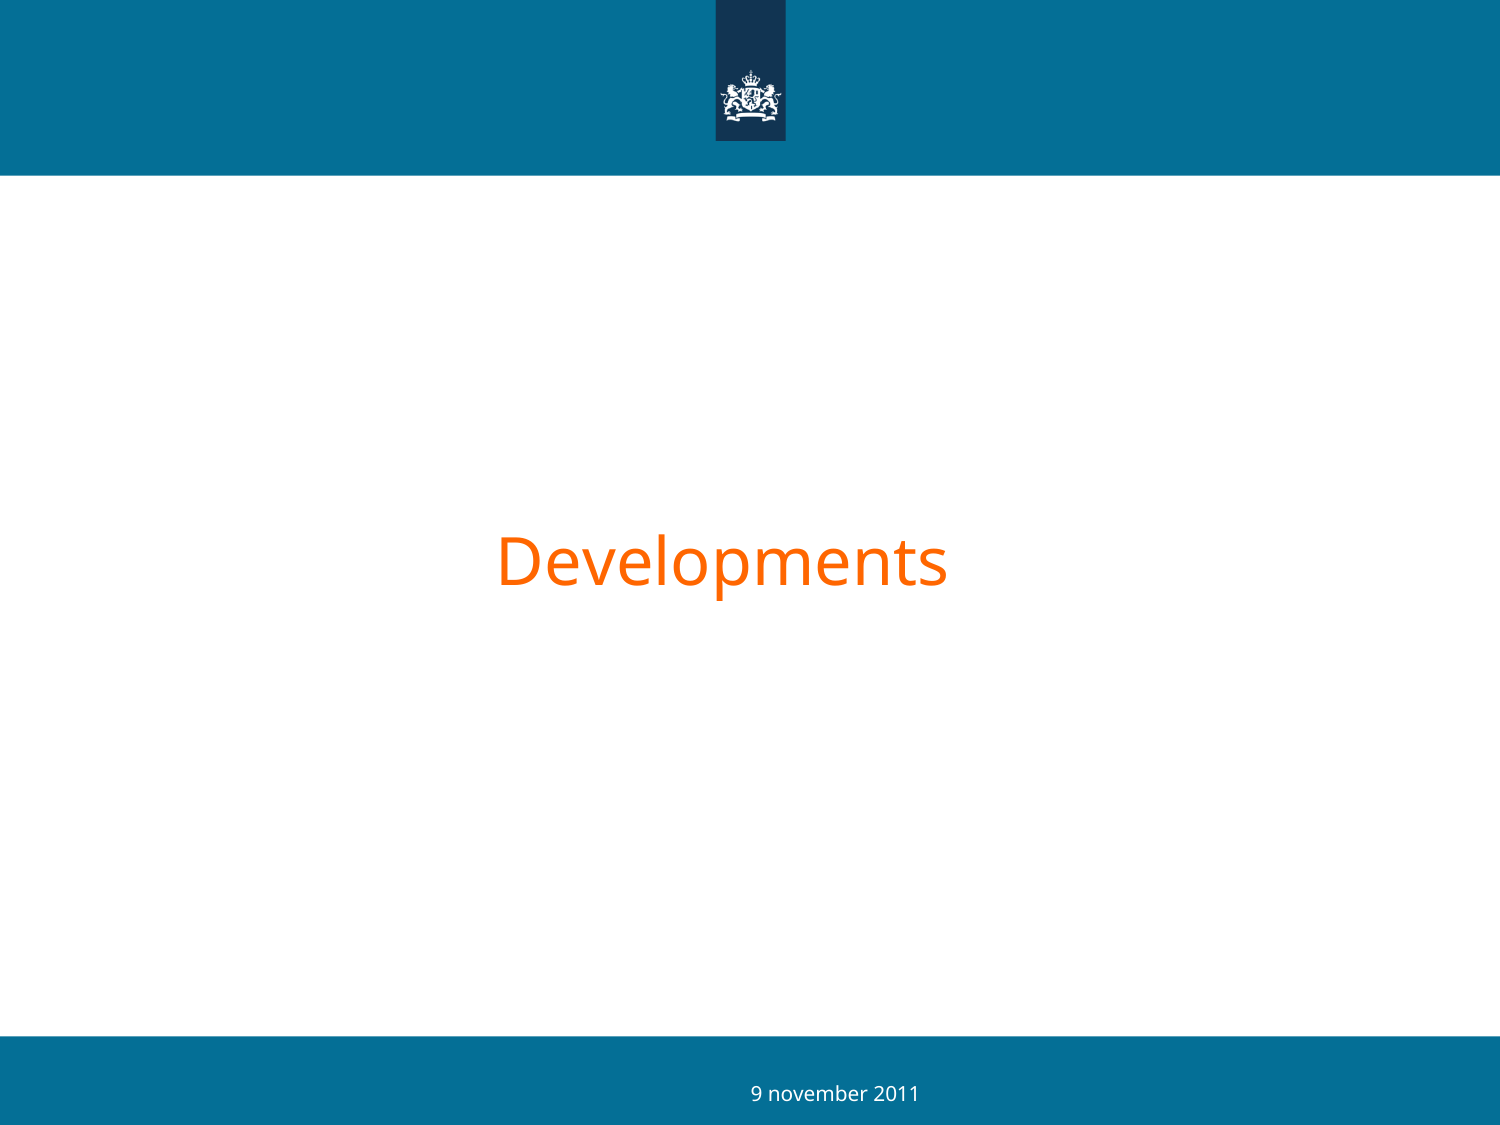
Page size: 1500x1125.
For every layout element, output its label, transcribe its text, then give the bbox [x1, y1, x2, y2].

text_box Developments [481, 511, 966, 607]
text_box 9 november 2011 [735, 1072, 1418, 1125]
picture [717, 0, 785, 140]
